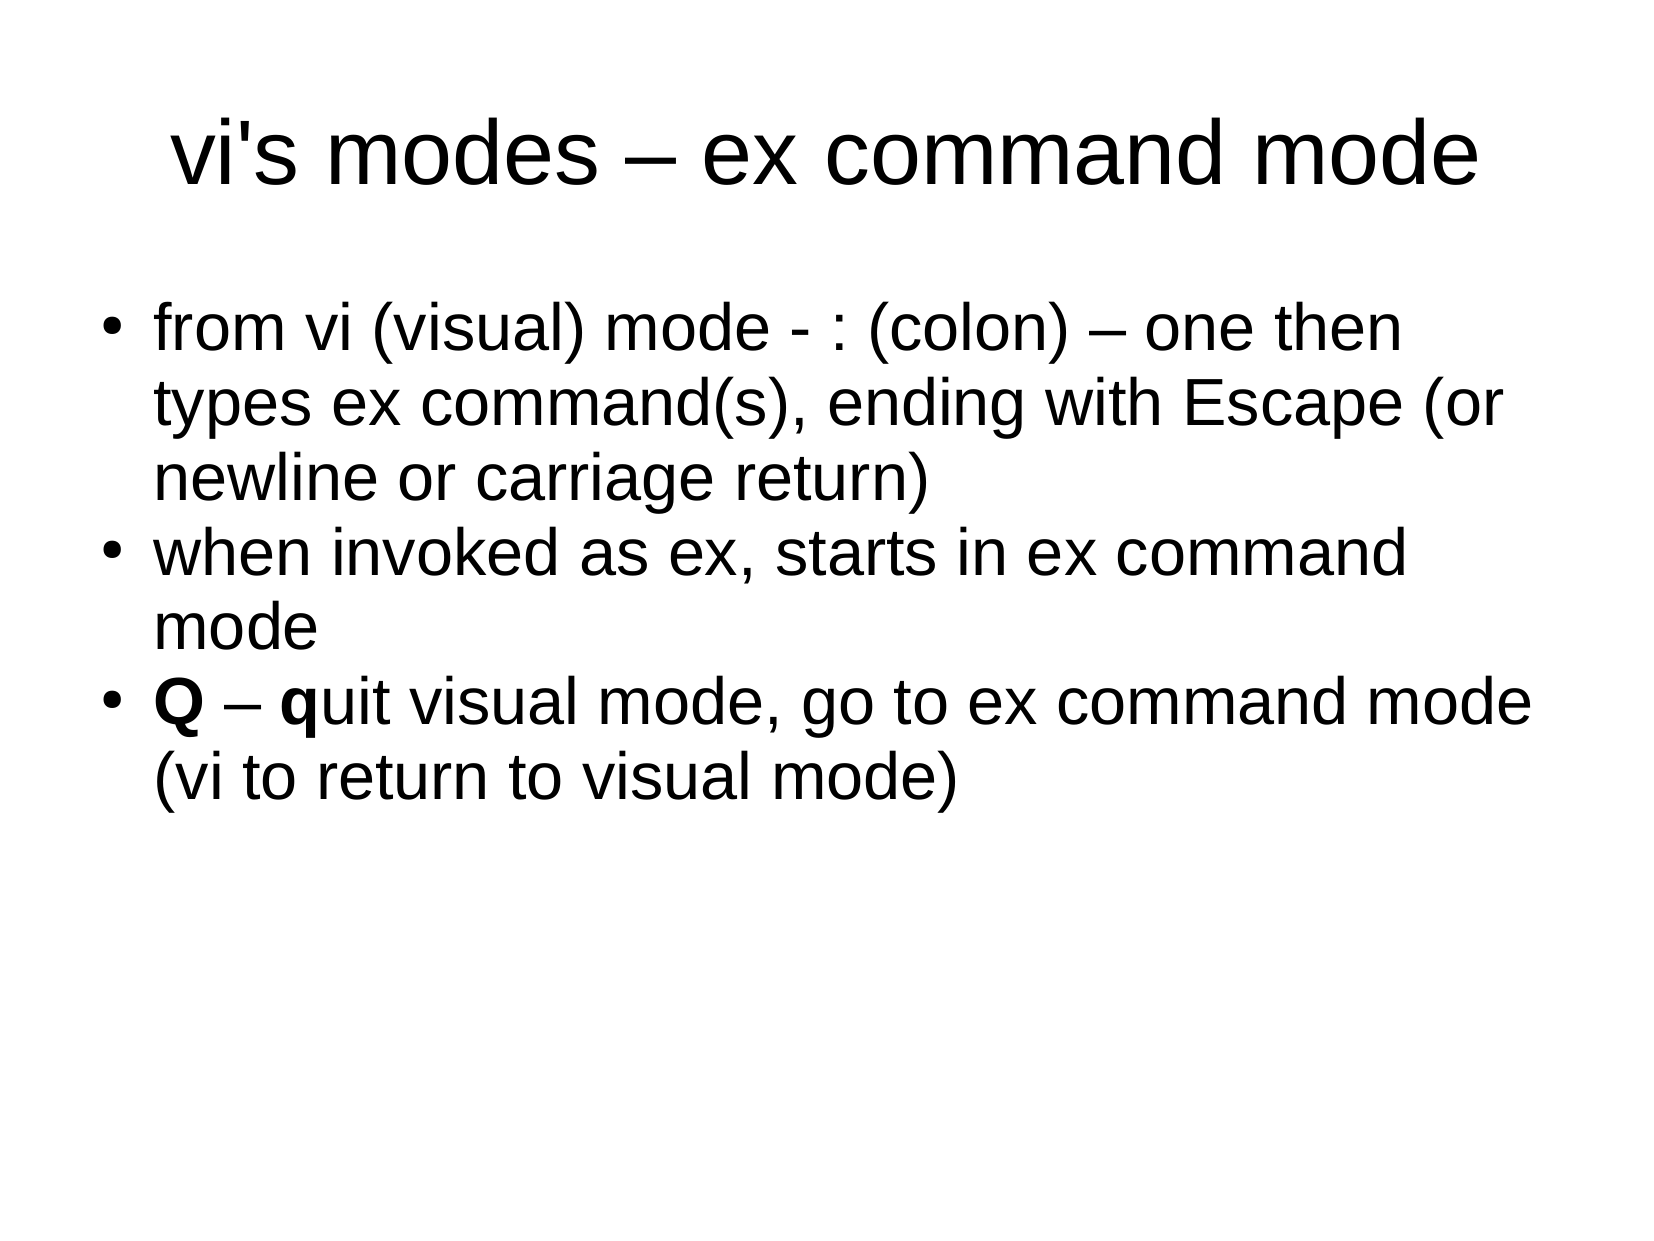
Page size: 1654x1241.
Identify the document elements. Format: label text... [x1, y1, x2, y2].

title vi's modes – ex command mode [82, 56, 1571, 250]
list from vi (visual) mode - : (colon) – one then types ex command(s), ending with Escape (or newline or carriage return) when invoked as ex, starts in ex command mode Q – quit visual mode, go to ex command mode (vi to return to visual mode) [82, 290, 1571, 1094]
